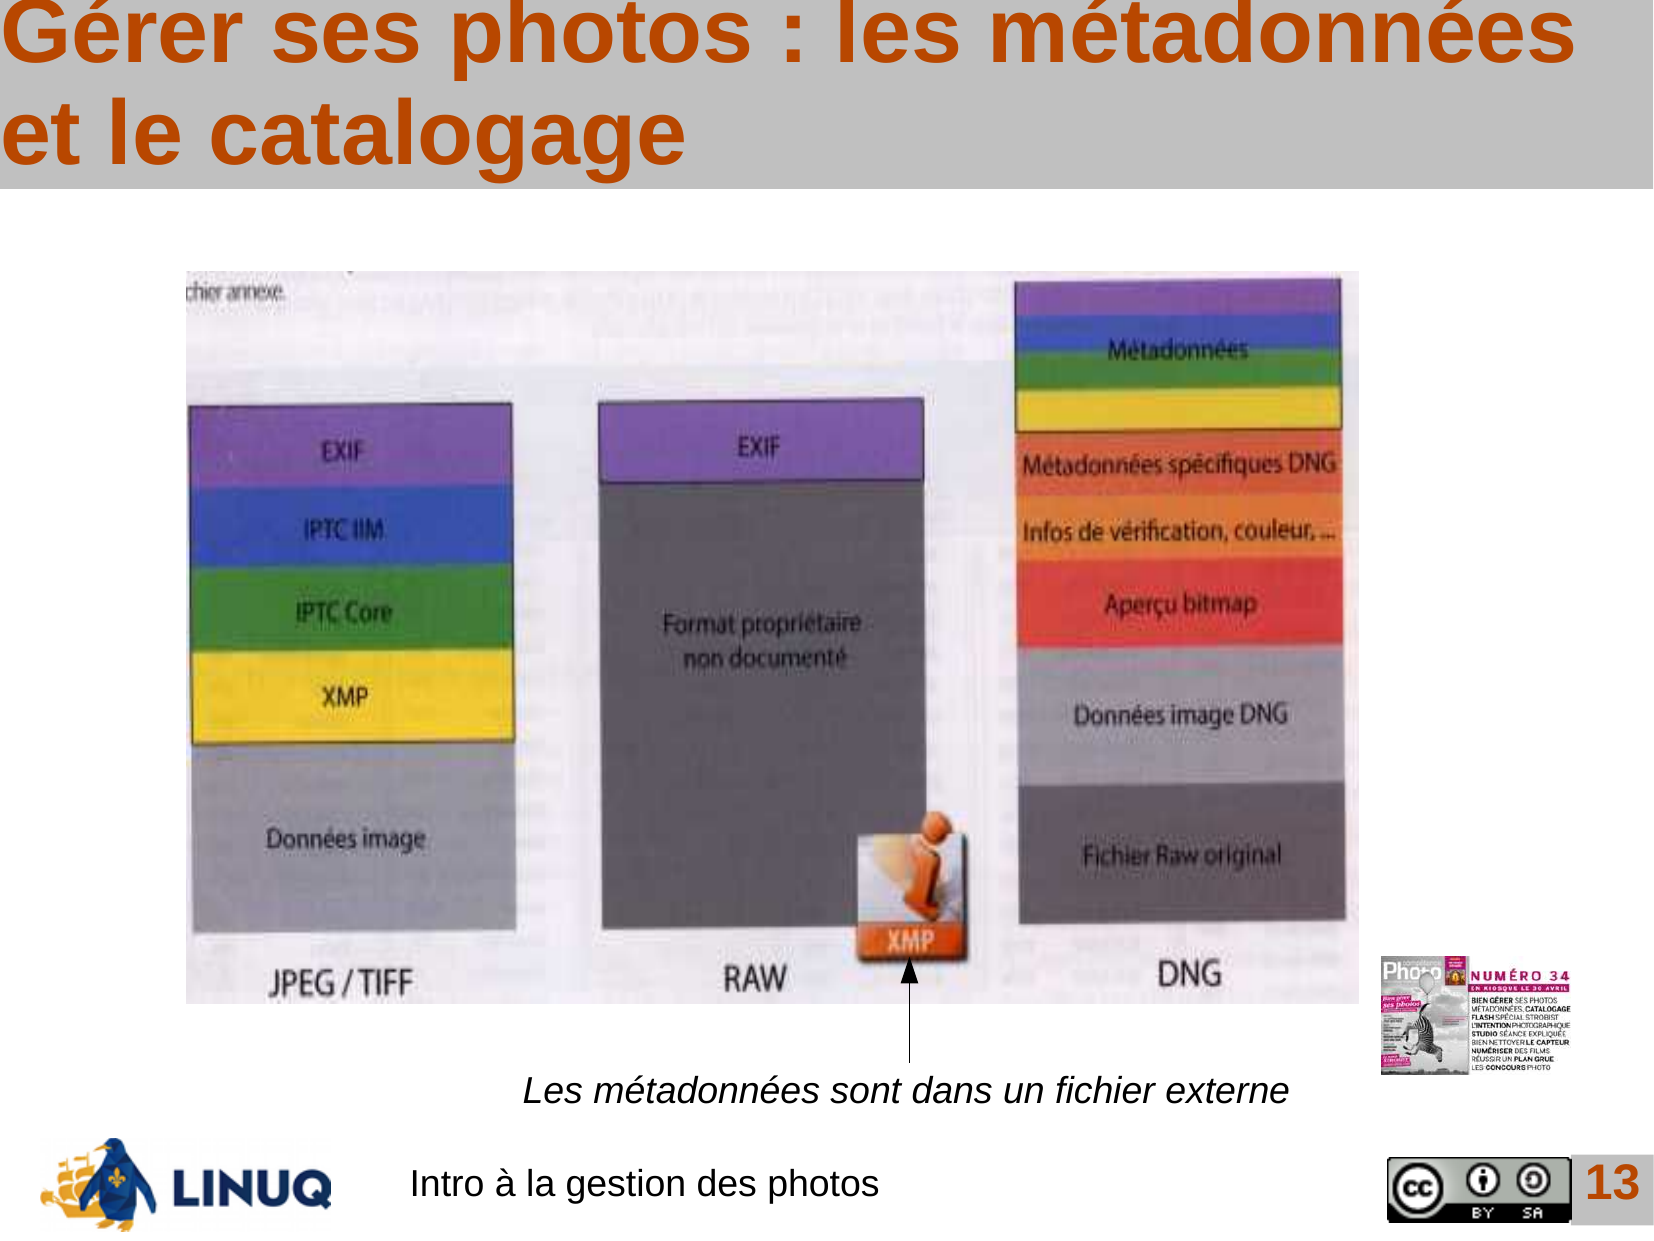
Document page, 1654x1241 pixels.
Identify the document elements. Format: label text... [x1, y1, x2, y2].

title Gérer ses photos : les métadonnées et le catalogage [0, 0, 1654, 189]
picture [186, 271, 1359, 1004]
picture [1381, 956, 1571, 1075]
picture [40, 1138, 331, 1232]
picture [1387, 1157, 1572, 1223]
text_box Les métadonnées sont dans un fichier externe [507, 1062, 1306, 1123]
